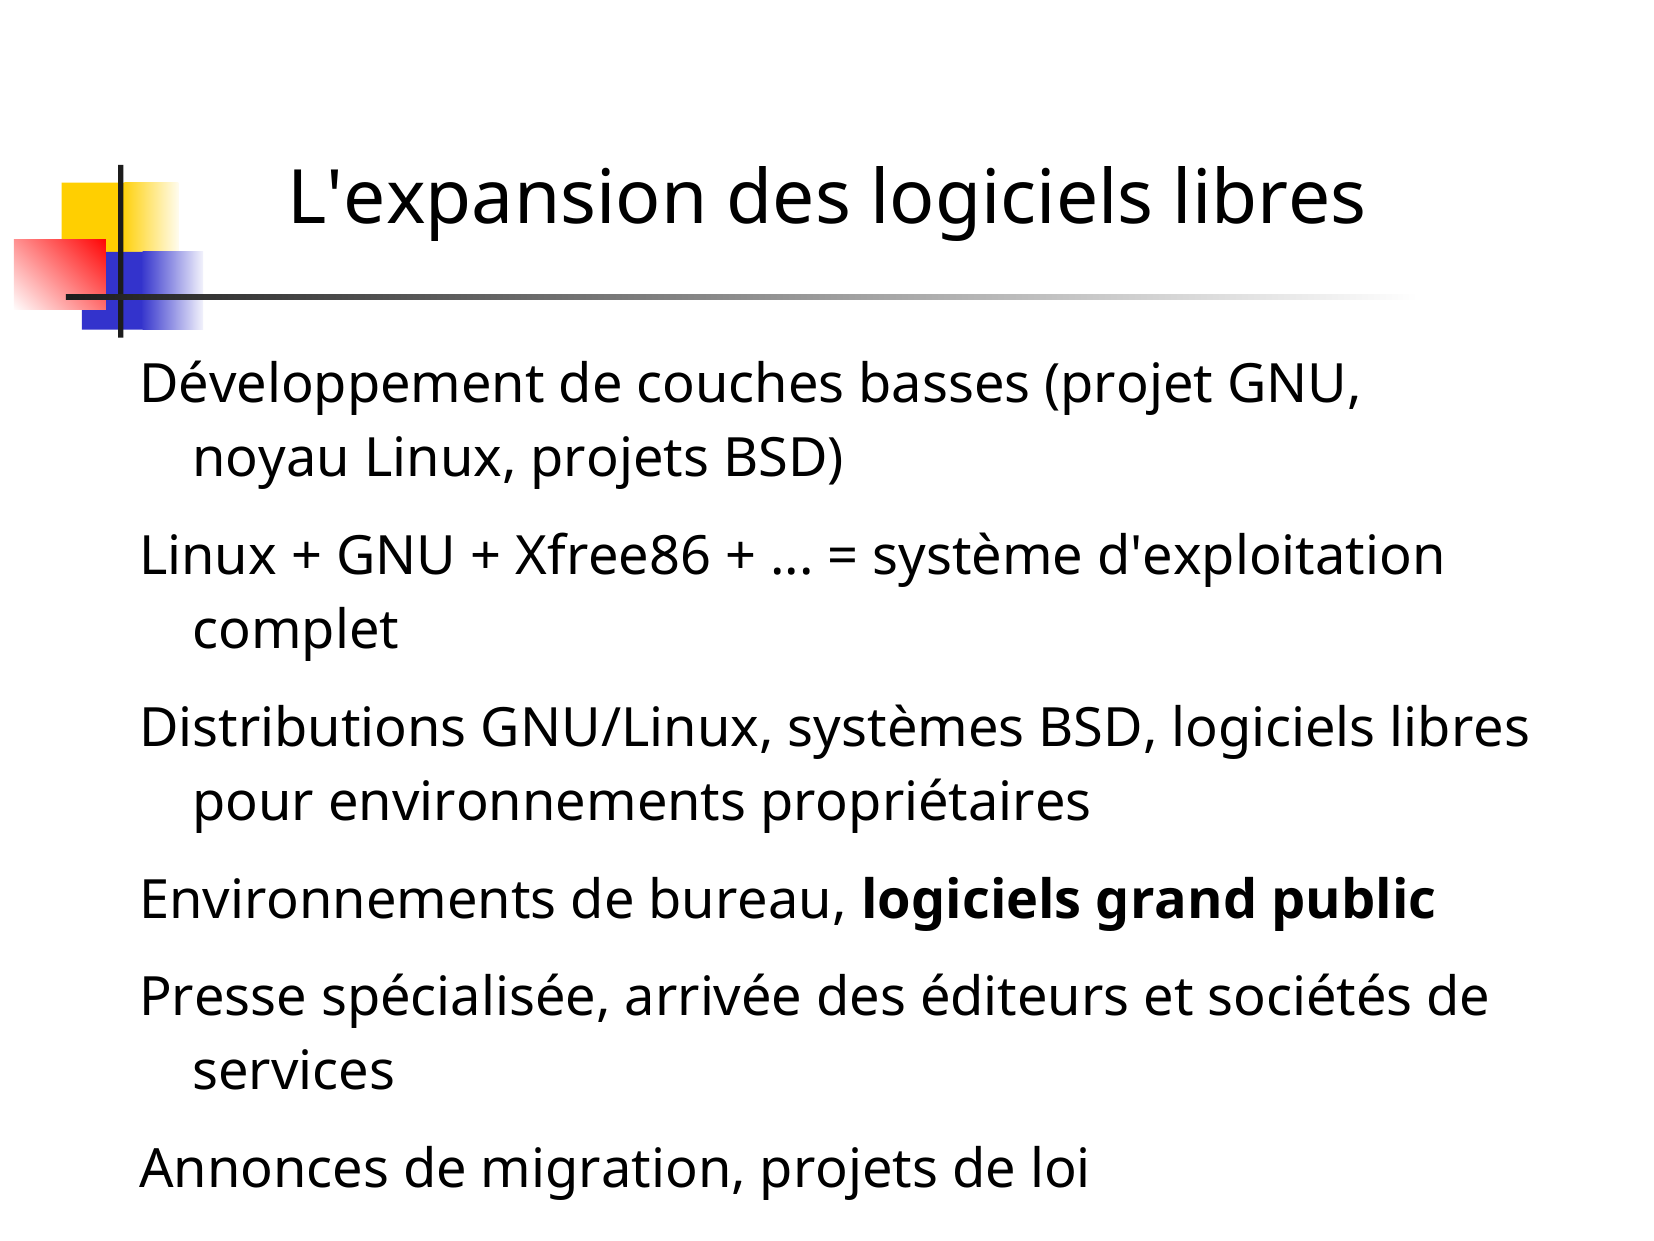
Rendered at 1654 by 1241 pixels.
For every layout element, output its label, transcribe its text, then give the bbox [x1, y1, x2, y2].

title L'expansion des logiciels libres [121, 83, 1534, 307]
list Développement de couches basses (projet GNU, noyau Linux, projets BSD) Linux + GNU + Xfree86 + ... = système d'exploitation complet Distributions GNU/Linux, systèmes BSD, logiciels libres pour environnements propriétaires Environnements de bureau, logiciels grand public Presse spécialisée, arrivée des éditeurs et sociétés de services Annonces de migration, projets de loi [121, 344, 1534, 1188]
